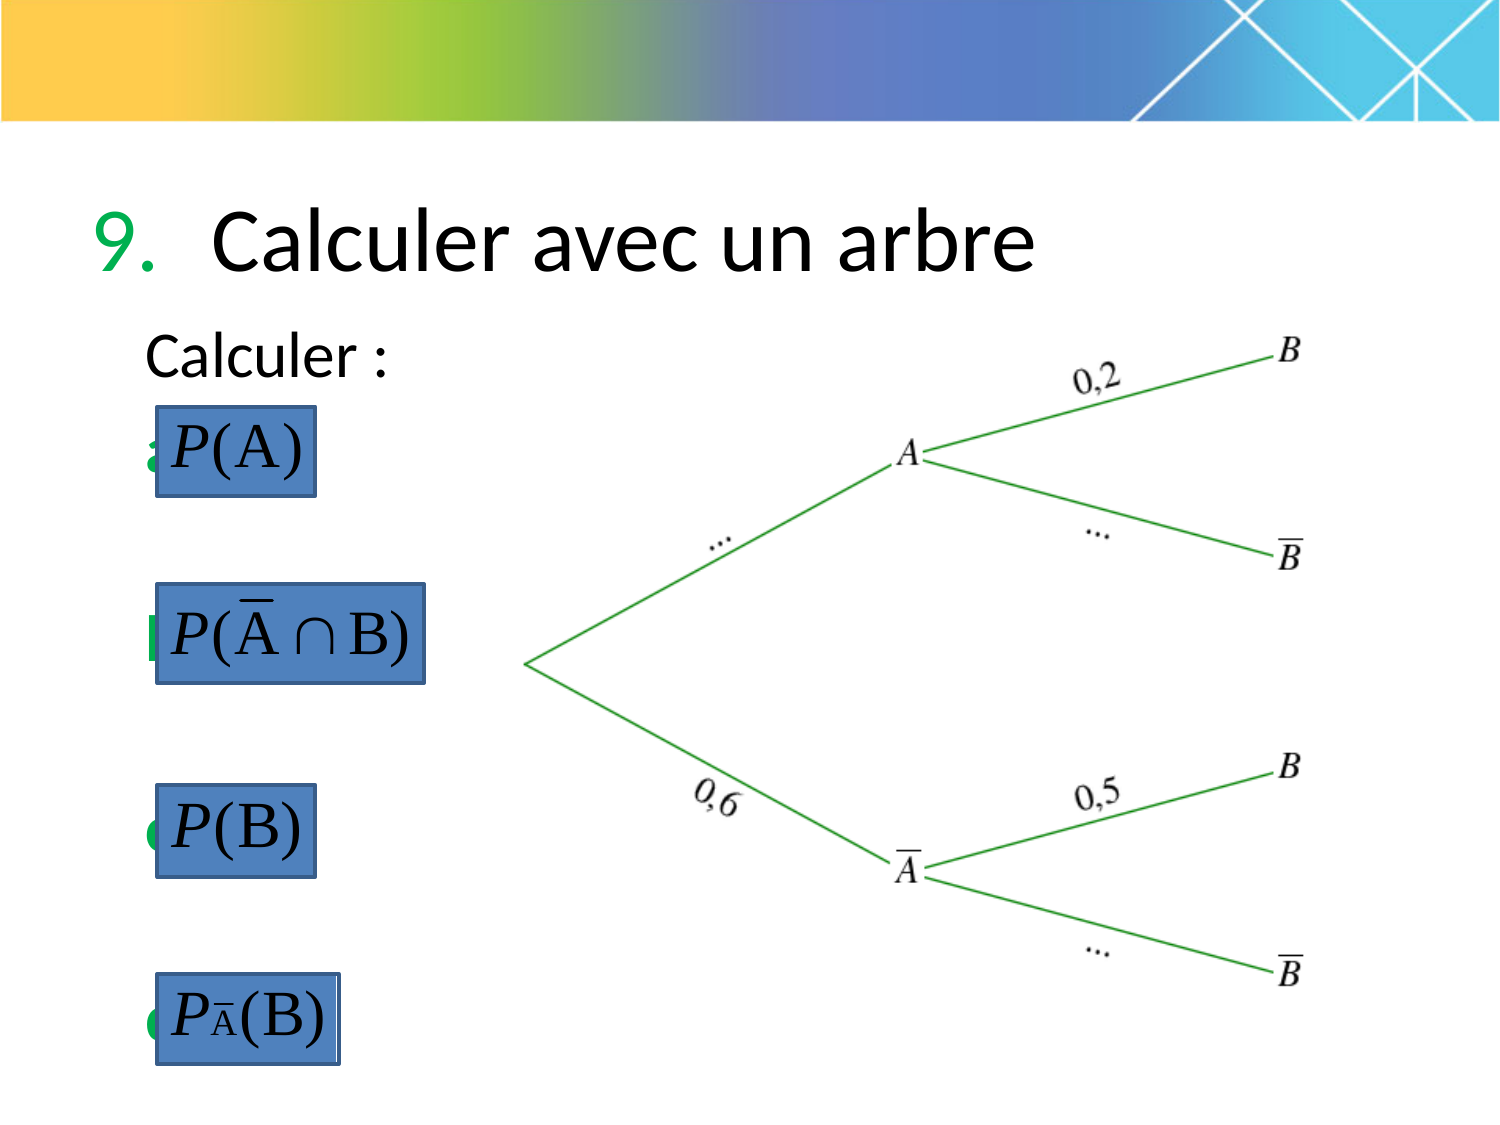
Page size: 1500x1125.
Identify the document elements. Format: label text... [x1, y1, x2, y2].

chart [159, 786, 314, 875]
chart [159, 408, 314, 494]
chart [159, 586, 422, 681]
list Calculer : a. b. c. d. [75, 304, 1426, 1067]
chart [159, 976, 337, 1062]
title Calculer avec un arbre [75, 164, 1426, 304]
